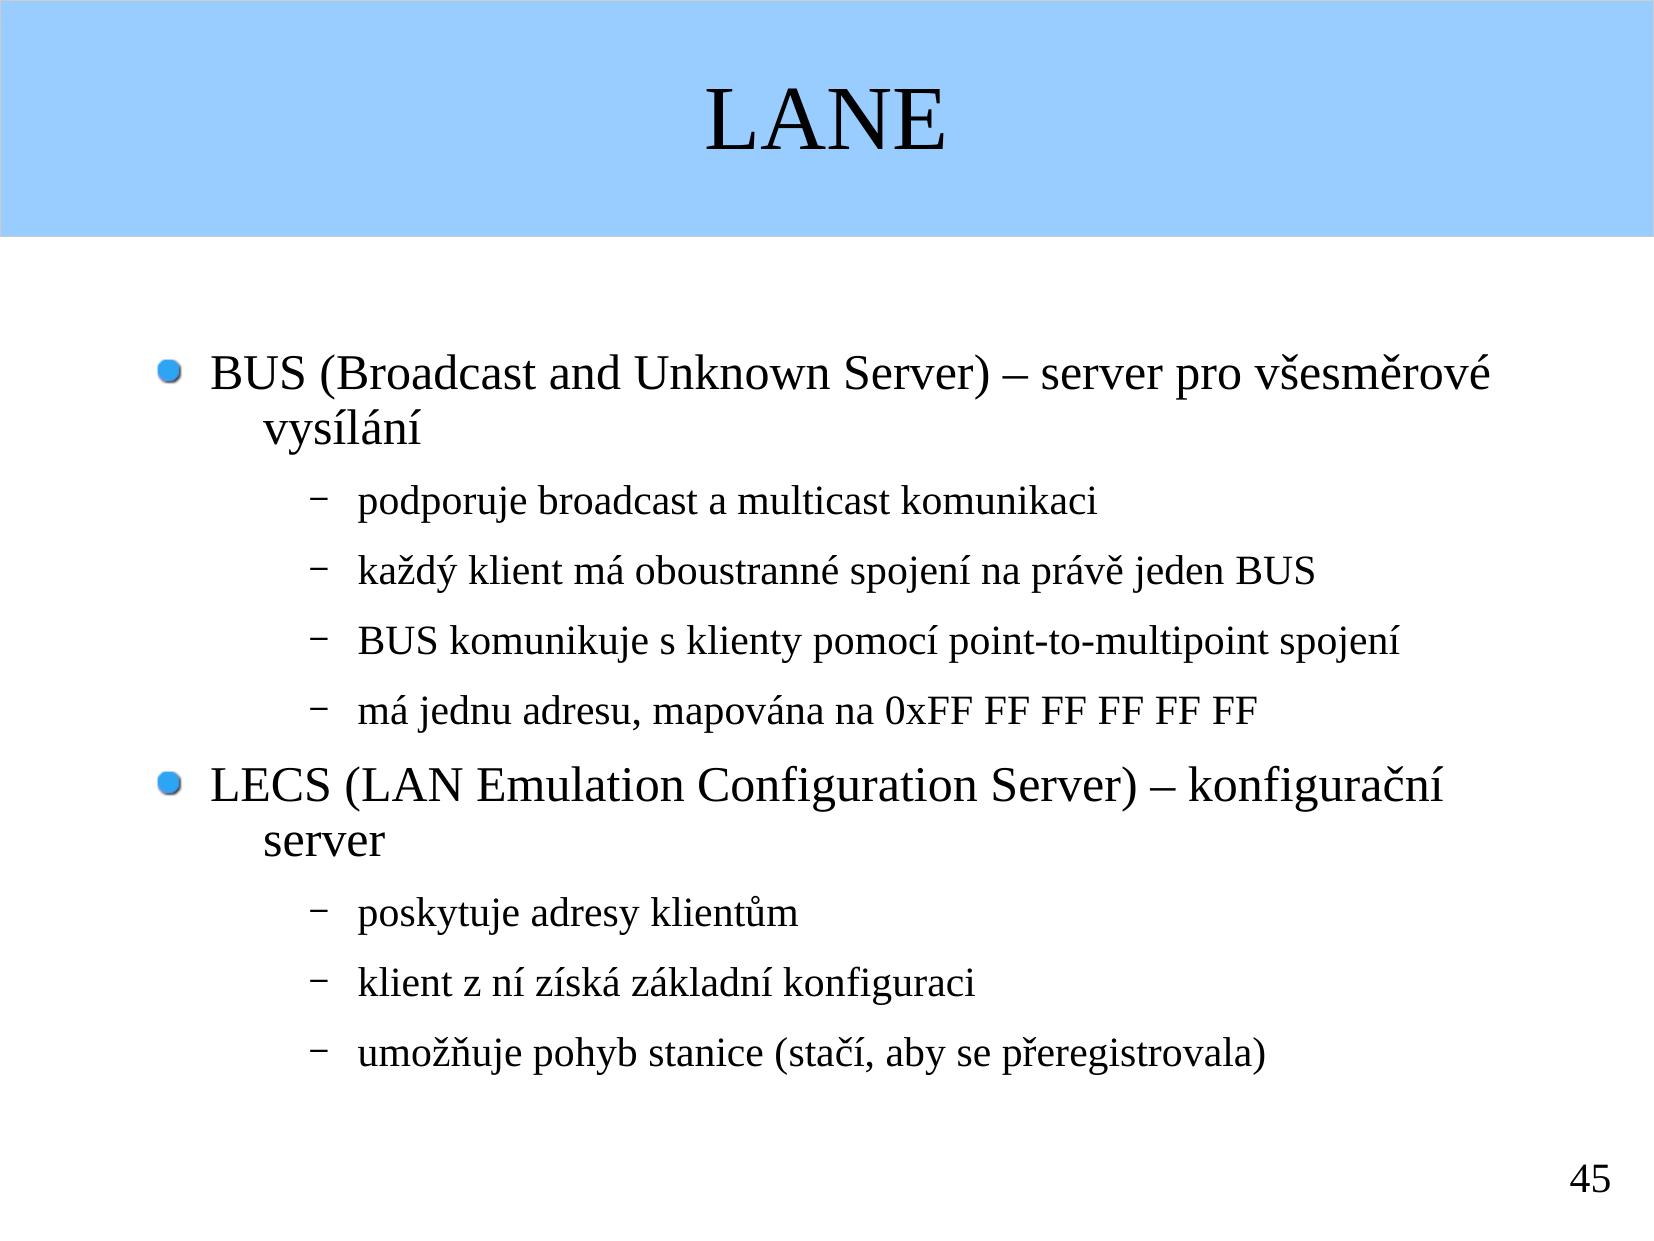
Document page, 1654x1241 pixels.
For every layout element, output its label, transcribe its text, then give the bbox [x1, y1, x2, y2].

list BUS (Broadcast and Unknown Server) – server pro všesměrové vysílání podporuje broadcast a multicast komunikaci každý klient má oboustranné spojení na právě jeden BUS BUS komunikuje s klienty pomocí point-to-multipoint spojení má jednu adresu, mapována na 0xFF FF FF FF FF FF LECS (LAN Emulation Configuration Server) – konfigurační server poskytuje adresy klientům klient z ní získá základní konfiguraci umožňuje pohyb stanice (stačí, aby se přeregistrovala) [121, 344, 1534, 1152]
title LANE [0, 0, 1654, 237]
